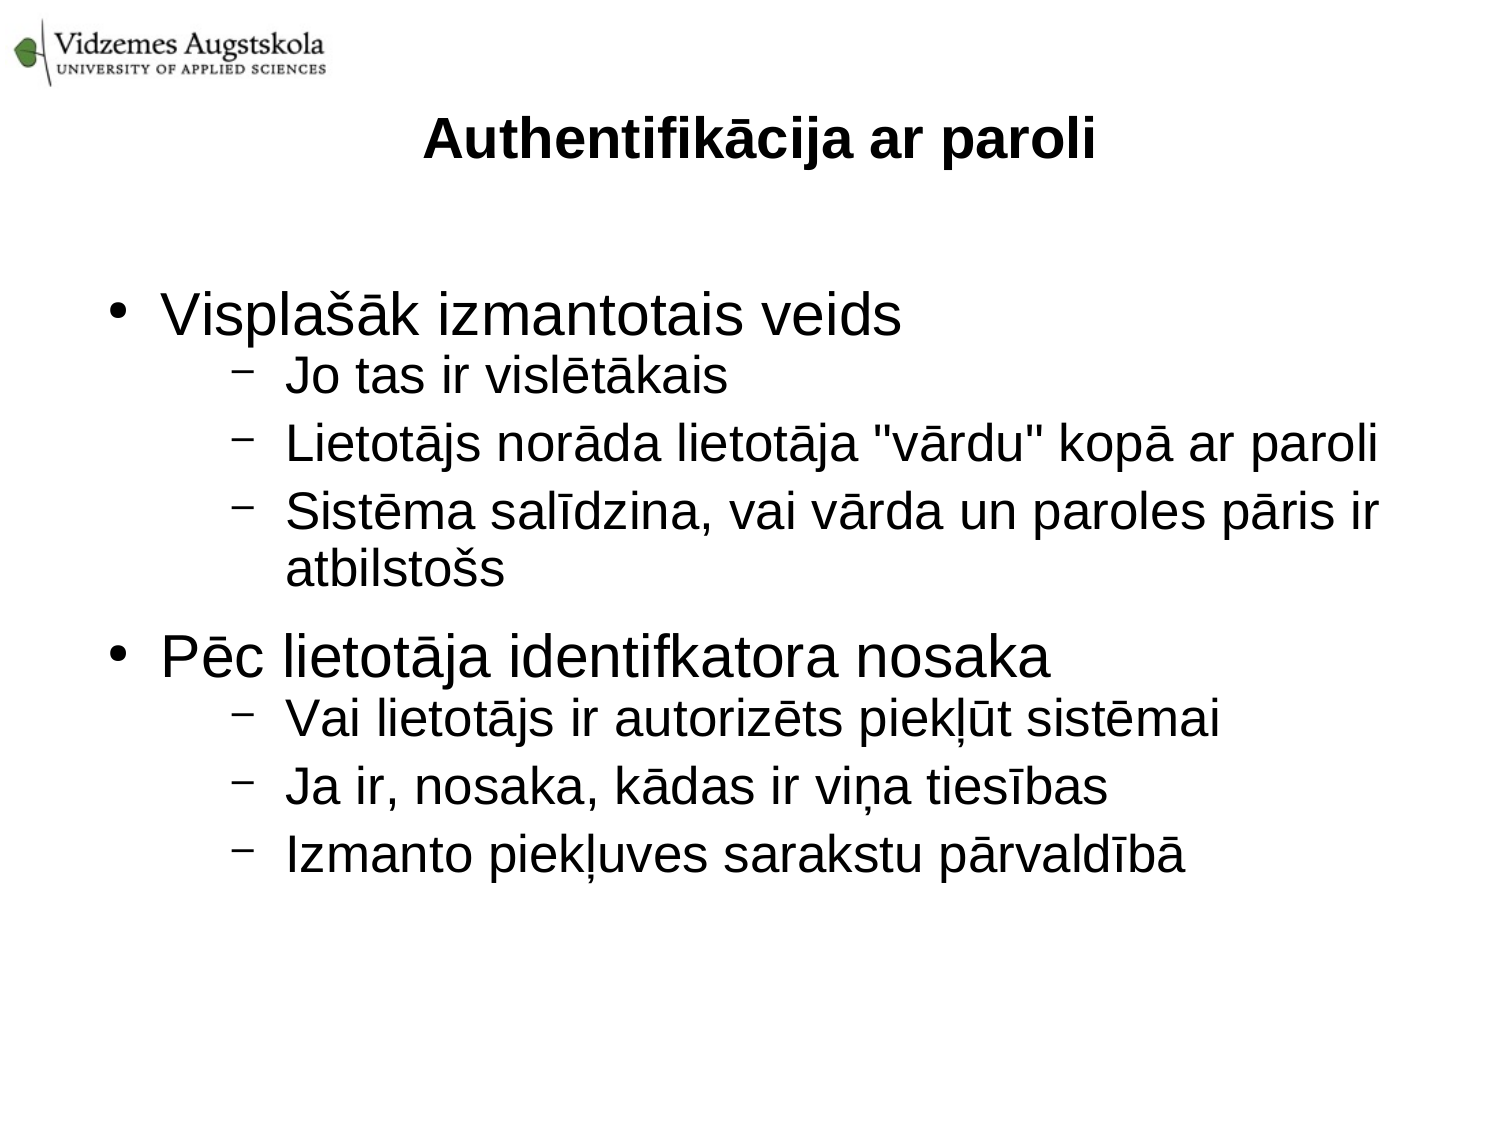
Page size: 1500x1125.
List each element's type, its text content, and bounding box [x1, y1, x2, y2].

title Authentifikācija ar paroli [75, 45, 1426, 233]
list Visplašāk izmantotais veids Jo tas ir vislētākais Lietotājs norāda lietotāja "vārdu" kopā ar paroli Sistēma salīdzina, vai vārda un paroles pāris ir atbilstošs Pēc lietotāja identifkatora nosaka Vai lietotājs ir autorizēts piekļūt sistēmai Ja ir, nosaka, kādas ir viņa tiesības Izmanto piekļuves sarakstu pārvaldībā [75, 274, 1426, 1006]
picture [5, 2, 334, 102]
